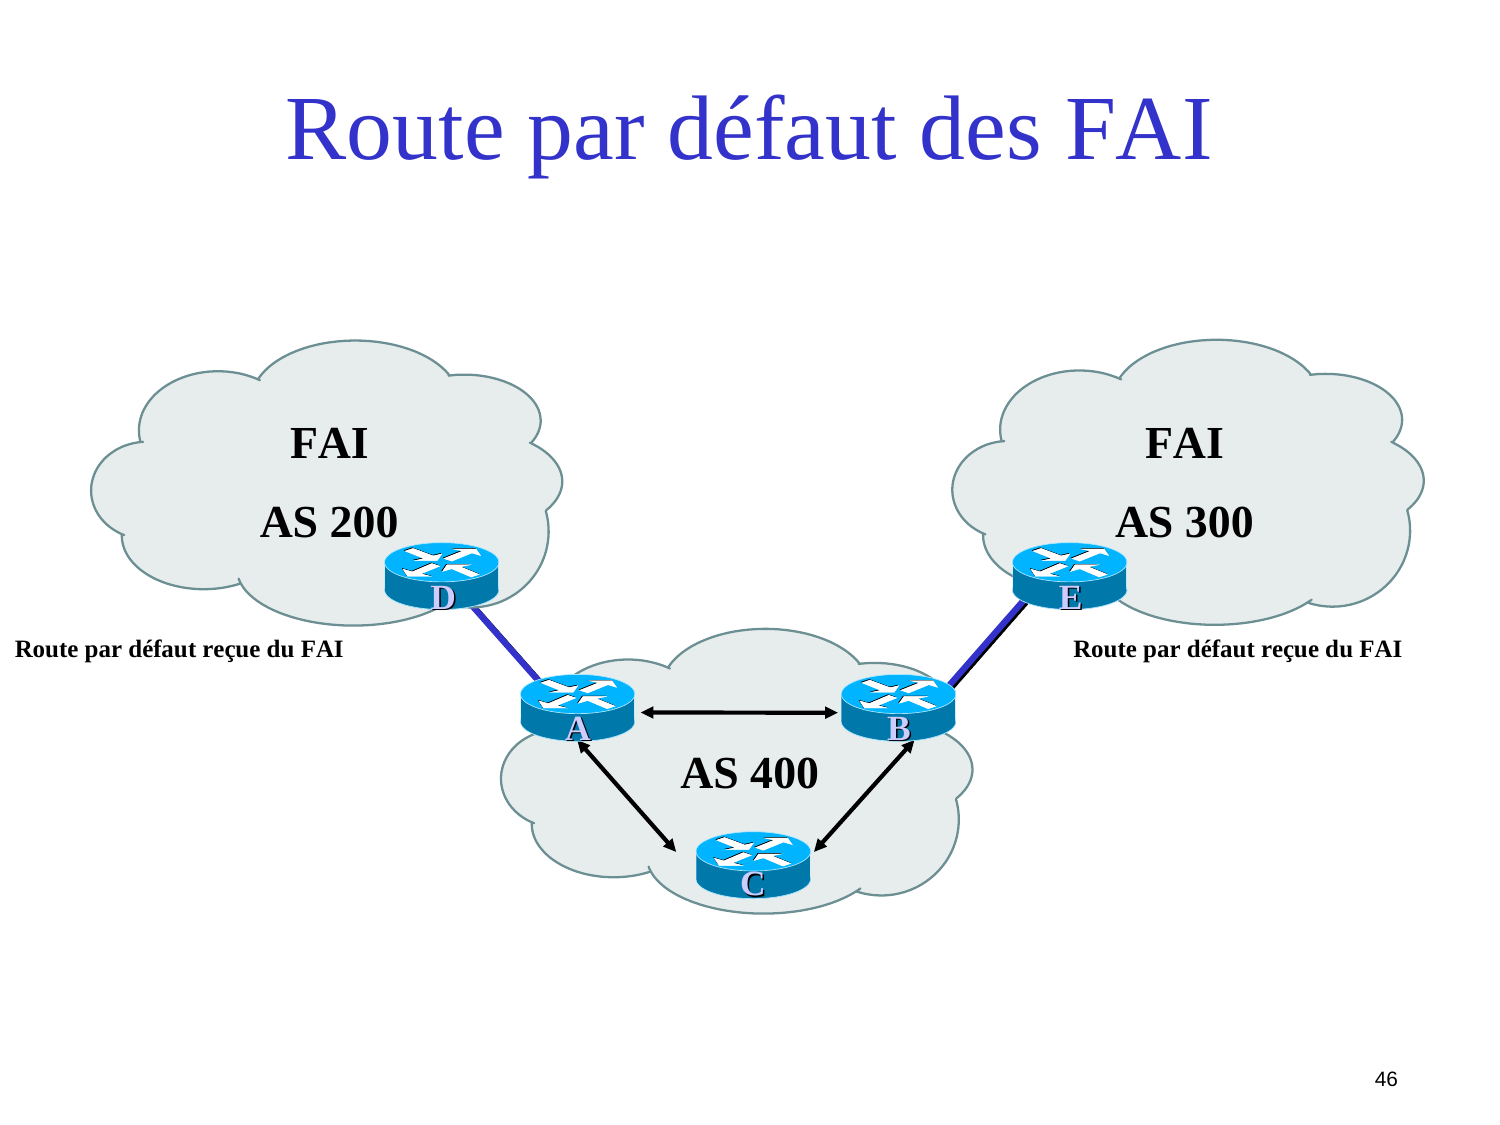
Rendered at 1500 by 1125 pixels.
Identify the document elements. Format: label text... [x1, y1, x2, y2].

title Route par défaut des FAI [112, 37, 1388, 225]
text_box Route par défaut reçue du FAI [0, 627, 360, 672]
picture [88, 337, 1427, 916]
text_box B [886, 708, 911, 749]
text_box AS 400 [689, 763, 699, 776]
text_box FAI AS 300 [1067, 417, 1301, 549]
text_box B [897, 730, 904, 738]
text_box C [740, 864, 766, 904]
text_box AS 400 [680, 748, 820, 800]
text_box FAI AS 200 [197, 417, 462, 549]
text_box E [1058, 577, 1083, 618]
text_box D [430, 577, 457, 618]
text_box Route par défaut reçue du FAI [1058, 627, 1450, 672]
text_box A [565, 708, 592, 749]
